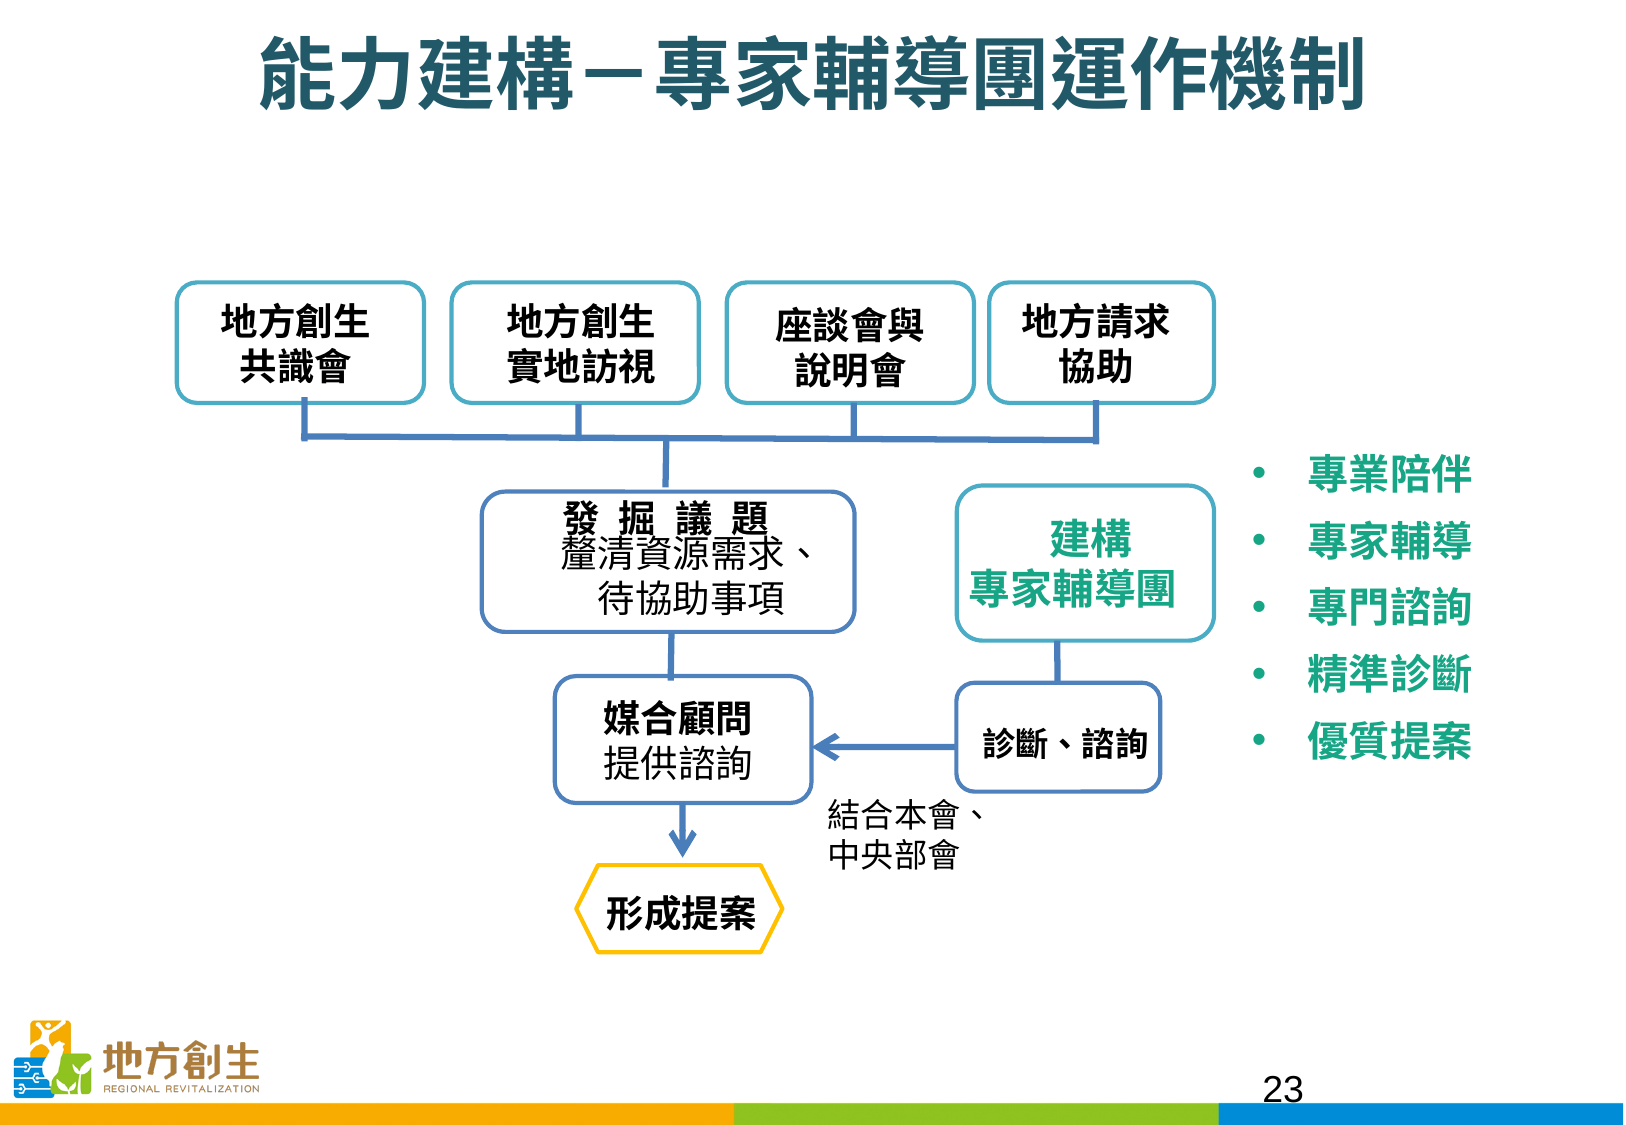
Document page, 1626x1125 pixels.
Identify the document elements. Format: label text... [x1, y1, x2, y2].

text_box 發 掘 議 題 [483, 487, 848, 548]
text_box 地方請求協助 [1001, 290, 1191, 396]
picture [9, 1013, 259, 1100]
text_box 地方創生實地訪視 [481, 290, 681, 396]
text_box [957, 485, 1214, 505]
text_box [957, 621, 1214, 641]
text_box [848, 498, 855, 620]
text_box [451, 282, 699, 403]
text_box [989, 282, 1215, 403]
text_box 媒合顧問提供諮詢 [571, 687, 786, 793]
text_box 形成提案 [588, 882, 776, 943]
text_box [176, 282, 425, 403]
text_box [481, 507, 845, 632]
text_box 建構 專家輔導團 [954, 505, 1228, 621]
text_box 診斷、諮詢 [954, 715, 1177, 771]
text_box [554, 676, 812, 804]
list 專業陪伴 專家輔導 專門諮詢 精準診斷 優質提案 [1236, 435, 1625, 776]
text_box [956, 771, 1161, 792]
text_box <編號> [1247, 1057, 1625, 1118]
text_box 釐清資源需求、待協助事項 [531, 522, 852, 628]
text_box [956, 682, 1161, 715]
text_box 結合本會、中央部會 [800, 786, 988, 882]
text_box 座談會與說明會 [744, 294, 957, 400]
text_box [726, 282, 975, 403]
title 能力建構－專家輔導團運作機制 [81, 7, 1544, 138]
text_box 地方創生共識會 [200, 290, 392, 396]
